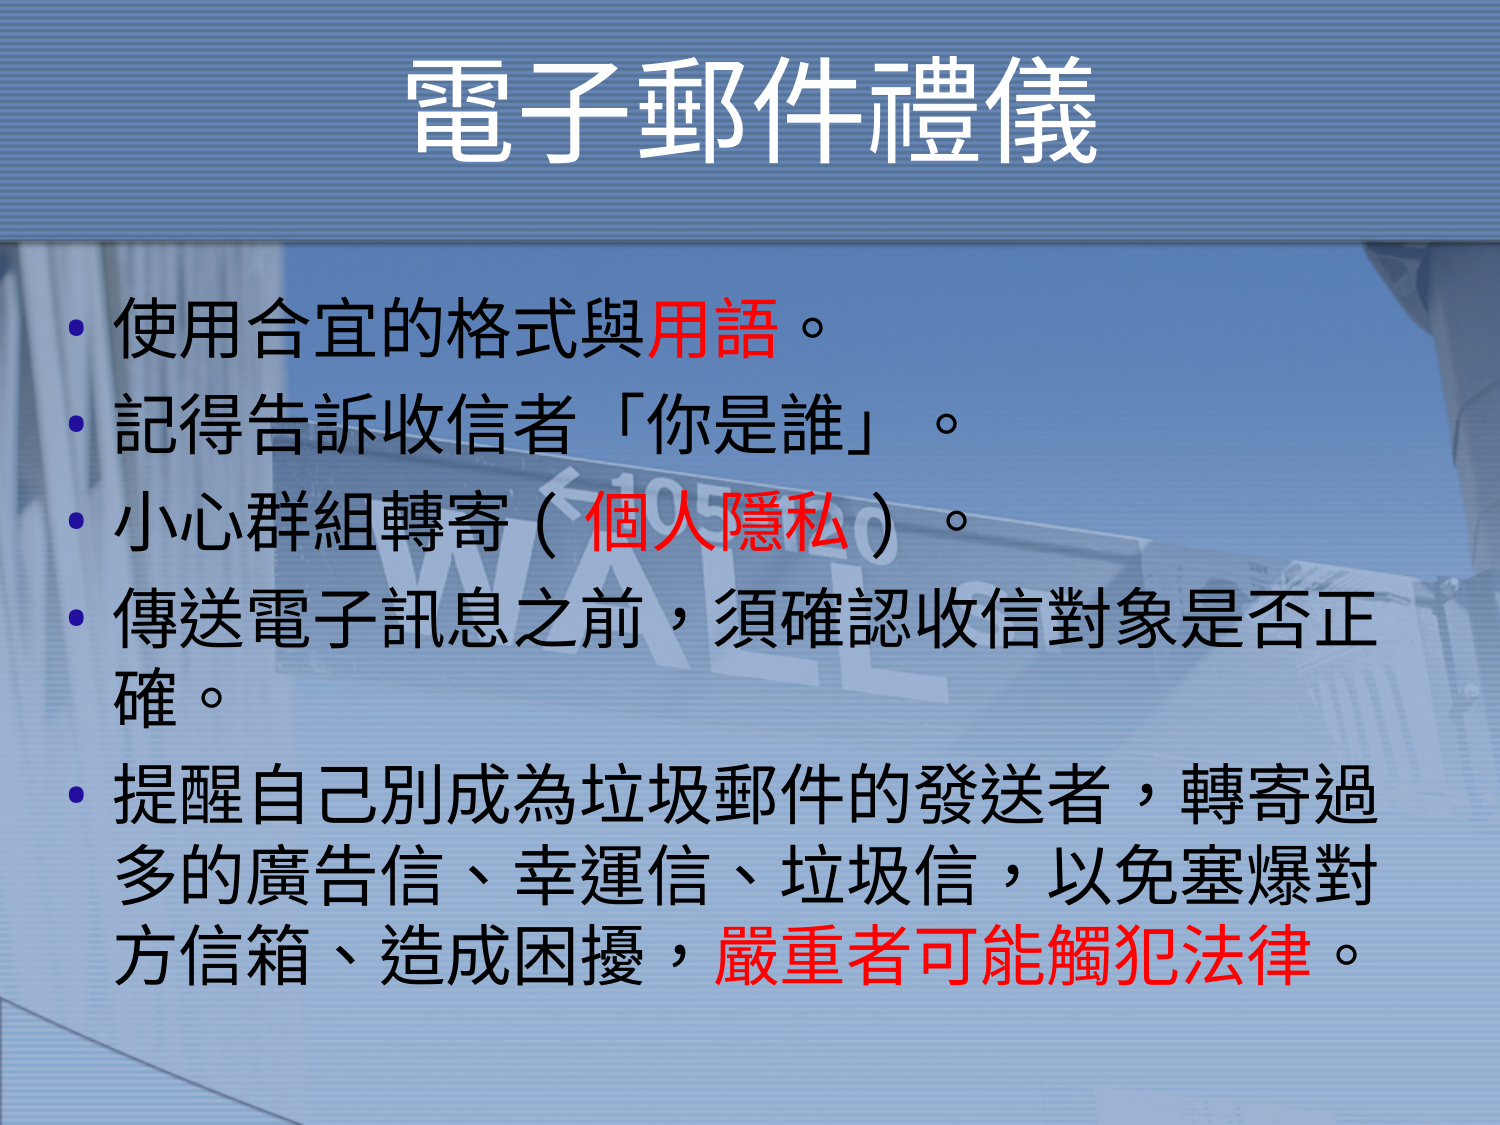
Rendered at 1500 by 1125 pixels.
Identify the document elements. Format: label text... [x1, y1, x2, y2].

title 電子郵件禮儀 [41, 42, 1459, 186]
picture [0, 0, 1500, 1125]
list 使用合宜的格式與用語。 記得告訴收信者「你是誰」。 小心群組轉寄(個人隱私)。 傳送電子訊息之前，須確認收信對象是否正確。 提醒自己別成為垃圾郵件的發送者，轉寄過多的廣告信、幸運信、垃圾信，以免塞爆對方信箱、造成困擾，嚴重者可能觸犯法律。 [41, 278, 1459, 1093]
